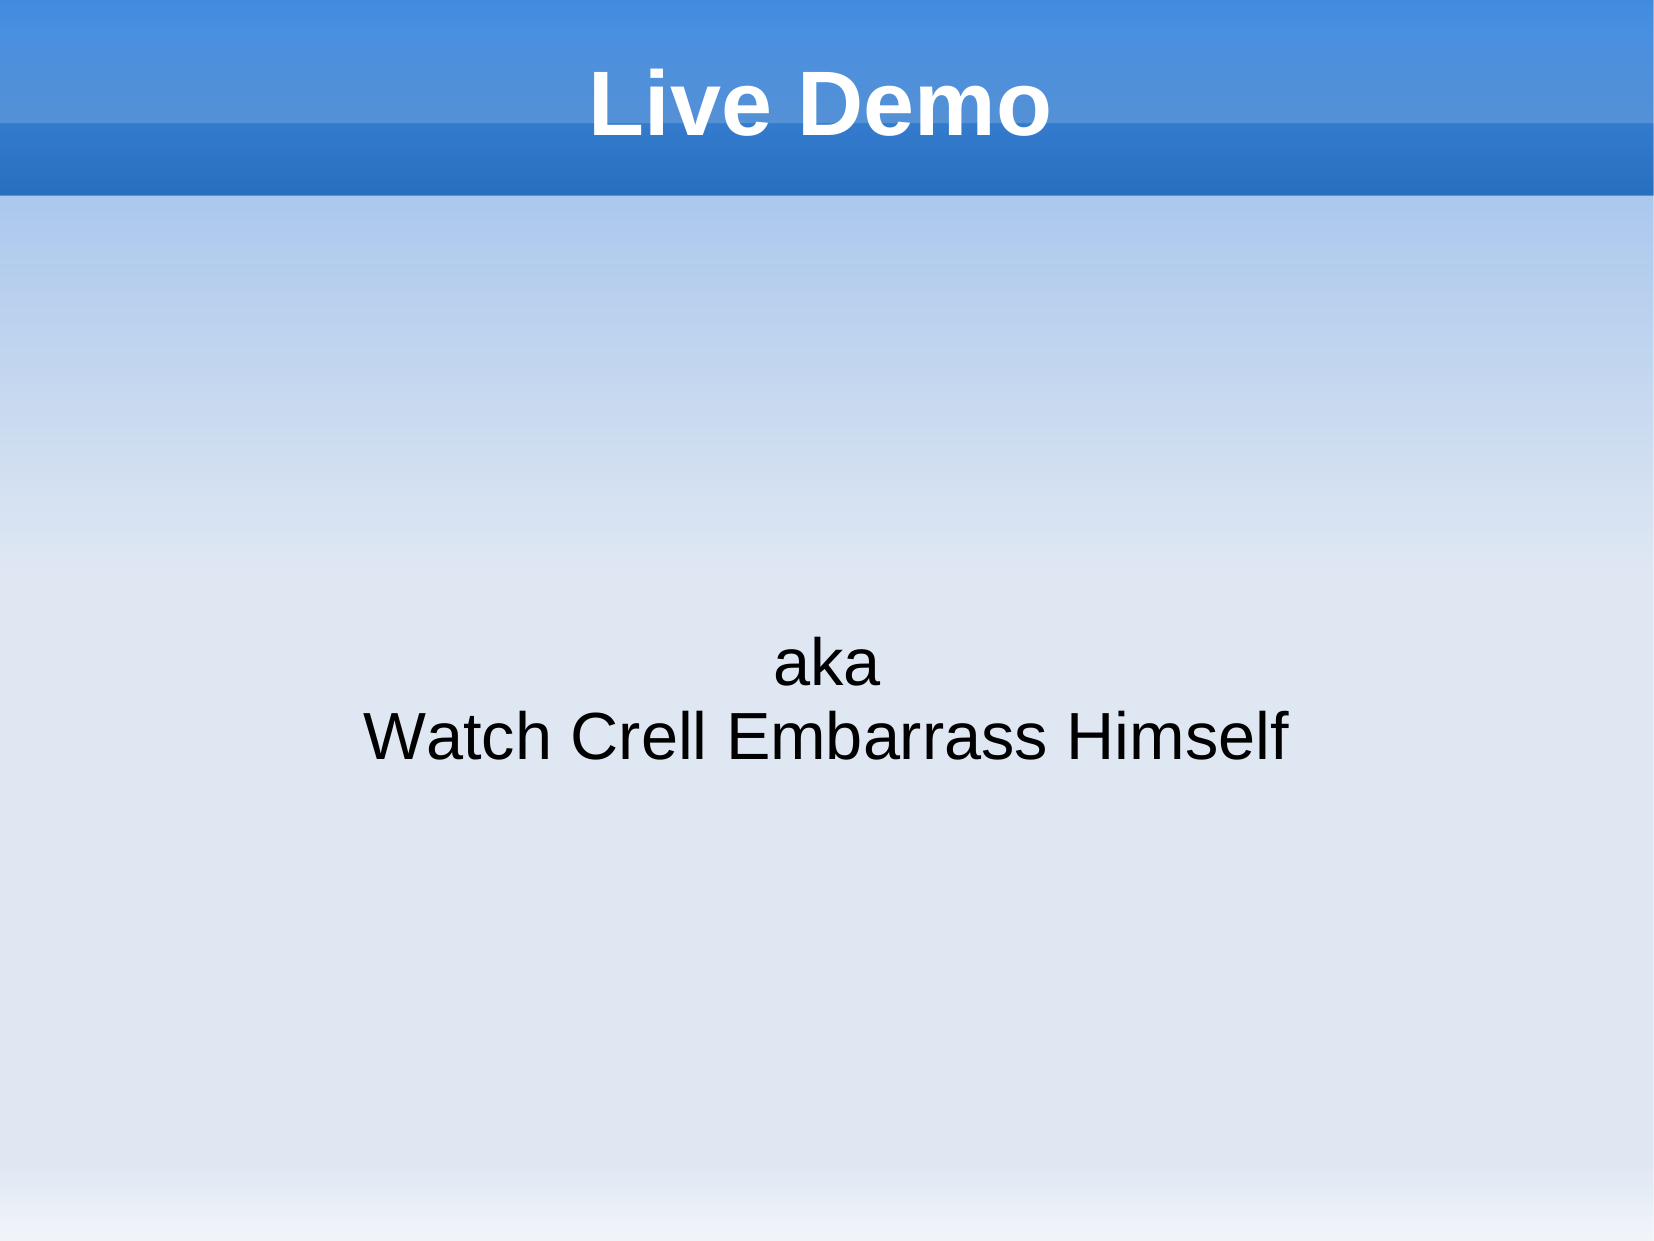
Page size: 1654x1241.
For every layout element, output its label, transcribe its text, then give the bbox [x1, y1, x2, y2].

picture [0, 0, 1654, 1241]
subtitle aka Watch Crell Embarrass Himself [82, 290, 1571, 1109]
title Live Demo [76, 7, 1565, 200]
